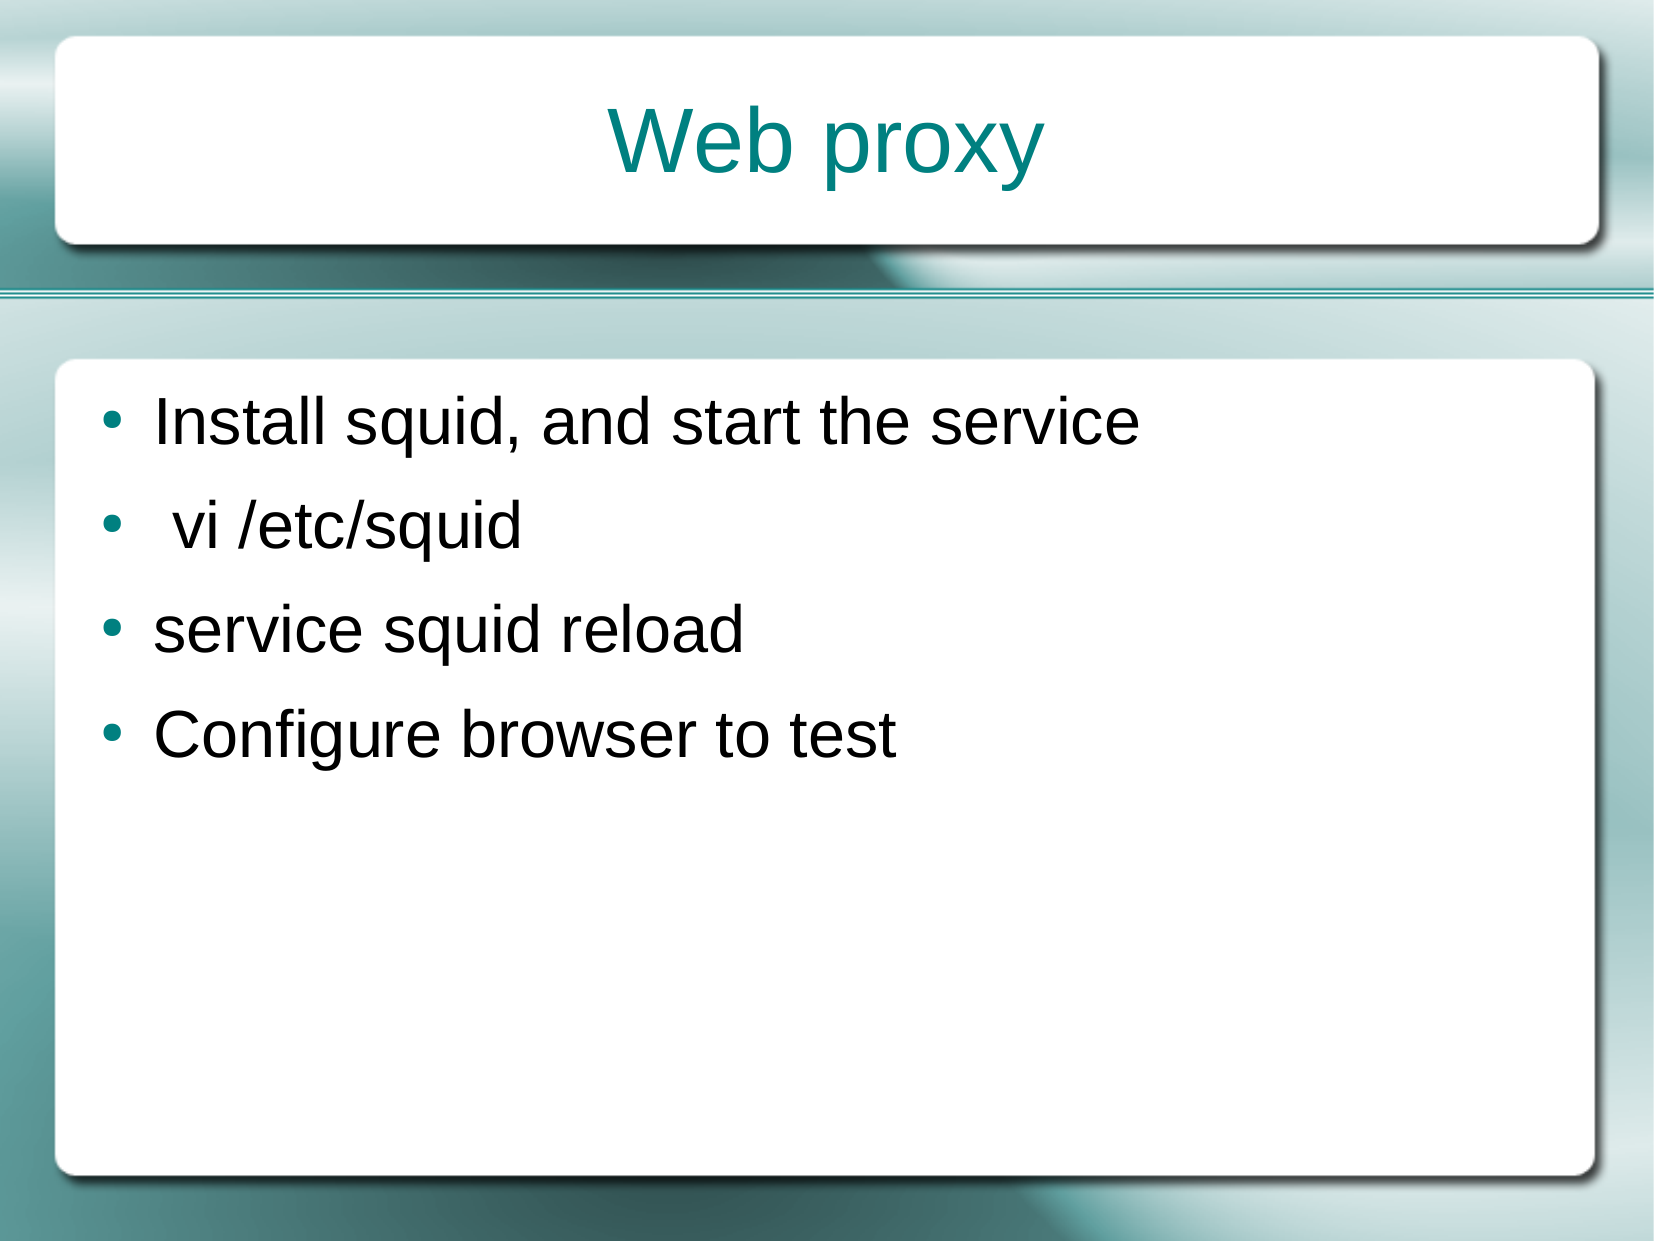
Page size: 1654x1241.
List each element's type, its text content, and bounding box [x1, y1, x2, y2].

title Web proxy [82, 45, 1571, 238]
picture [0, 0, 1654, 1241]
list Install squid, and start the service vi /etc/squid service squid reload Configure browser to test [82, 383, 1571, 1019]
